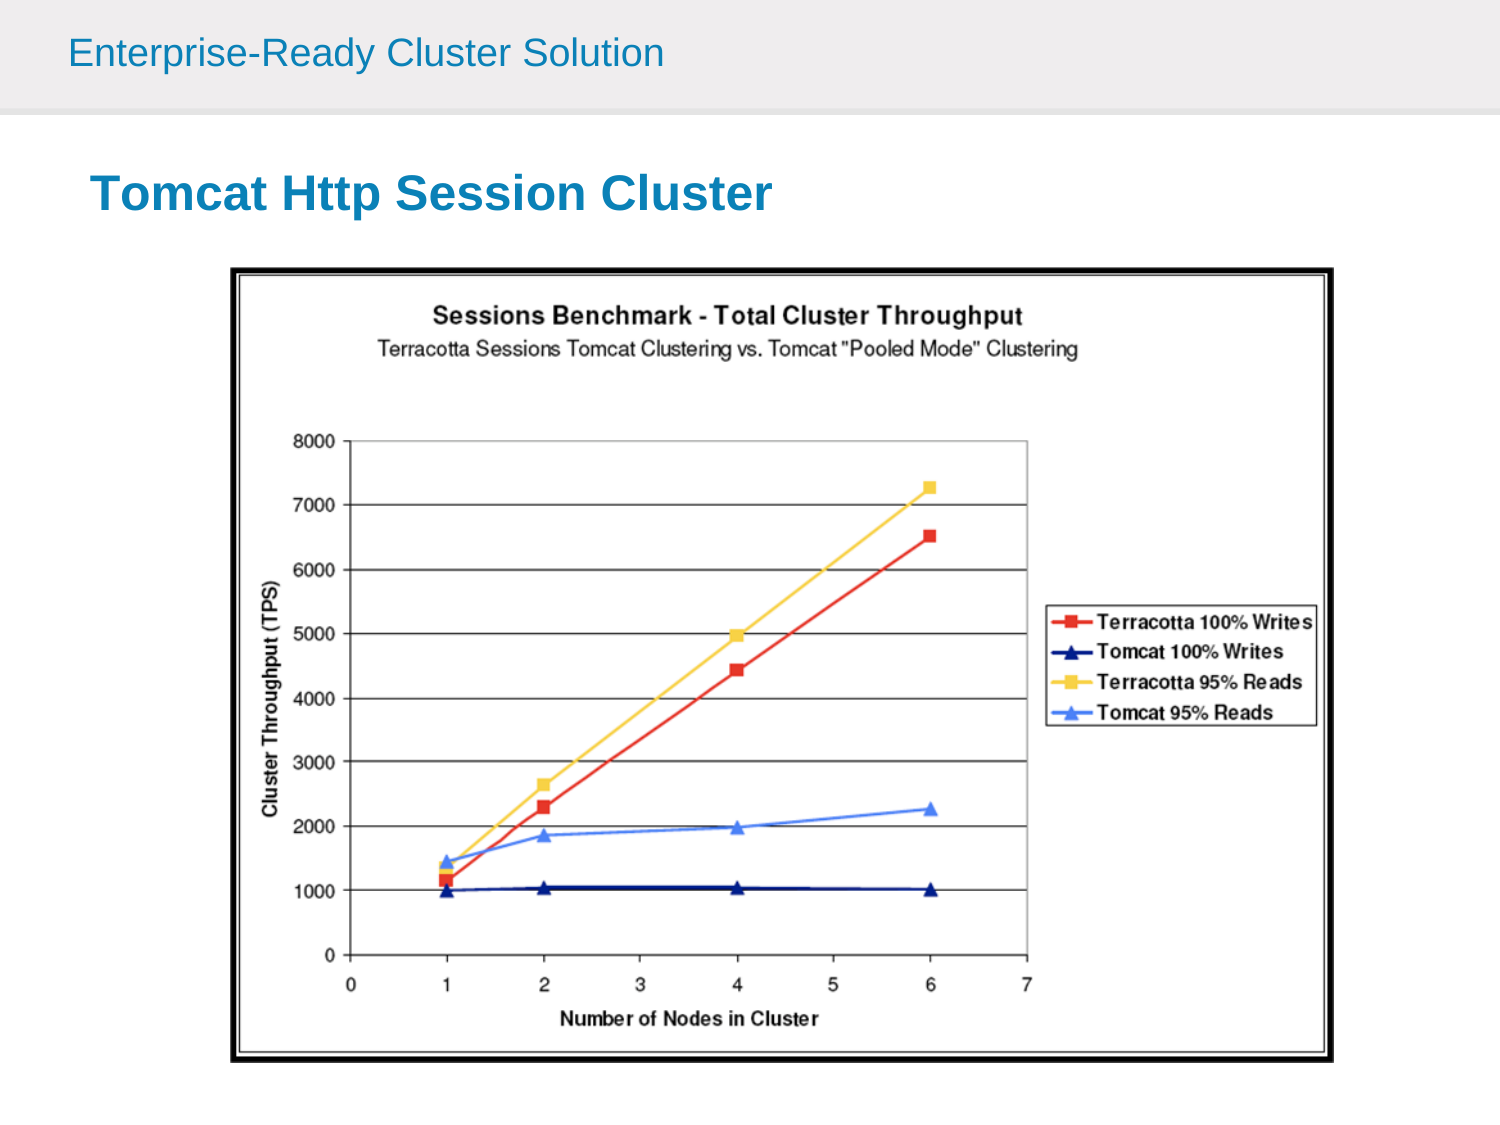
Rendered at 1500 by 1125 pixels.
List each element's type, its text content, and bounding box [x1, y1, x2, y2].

picture [0, 0, 1500, 115]
picture [230, 267, 1334, 1063]
title Tomcat Http Session Cluster [75, 153, 904, 233]
